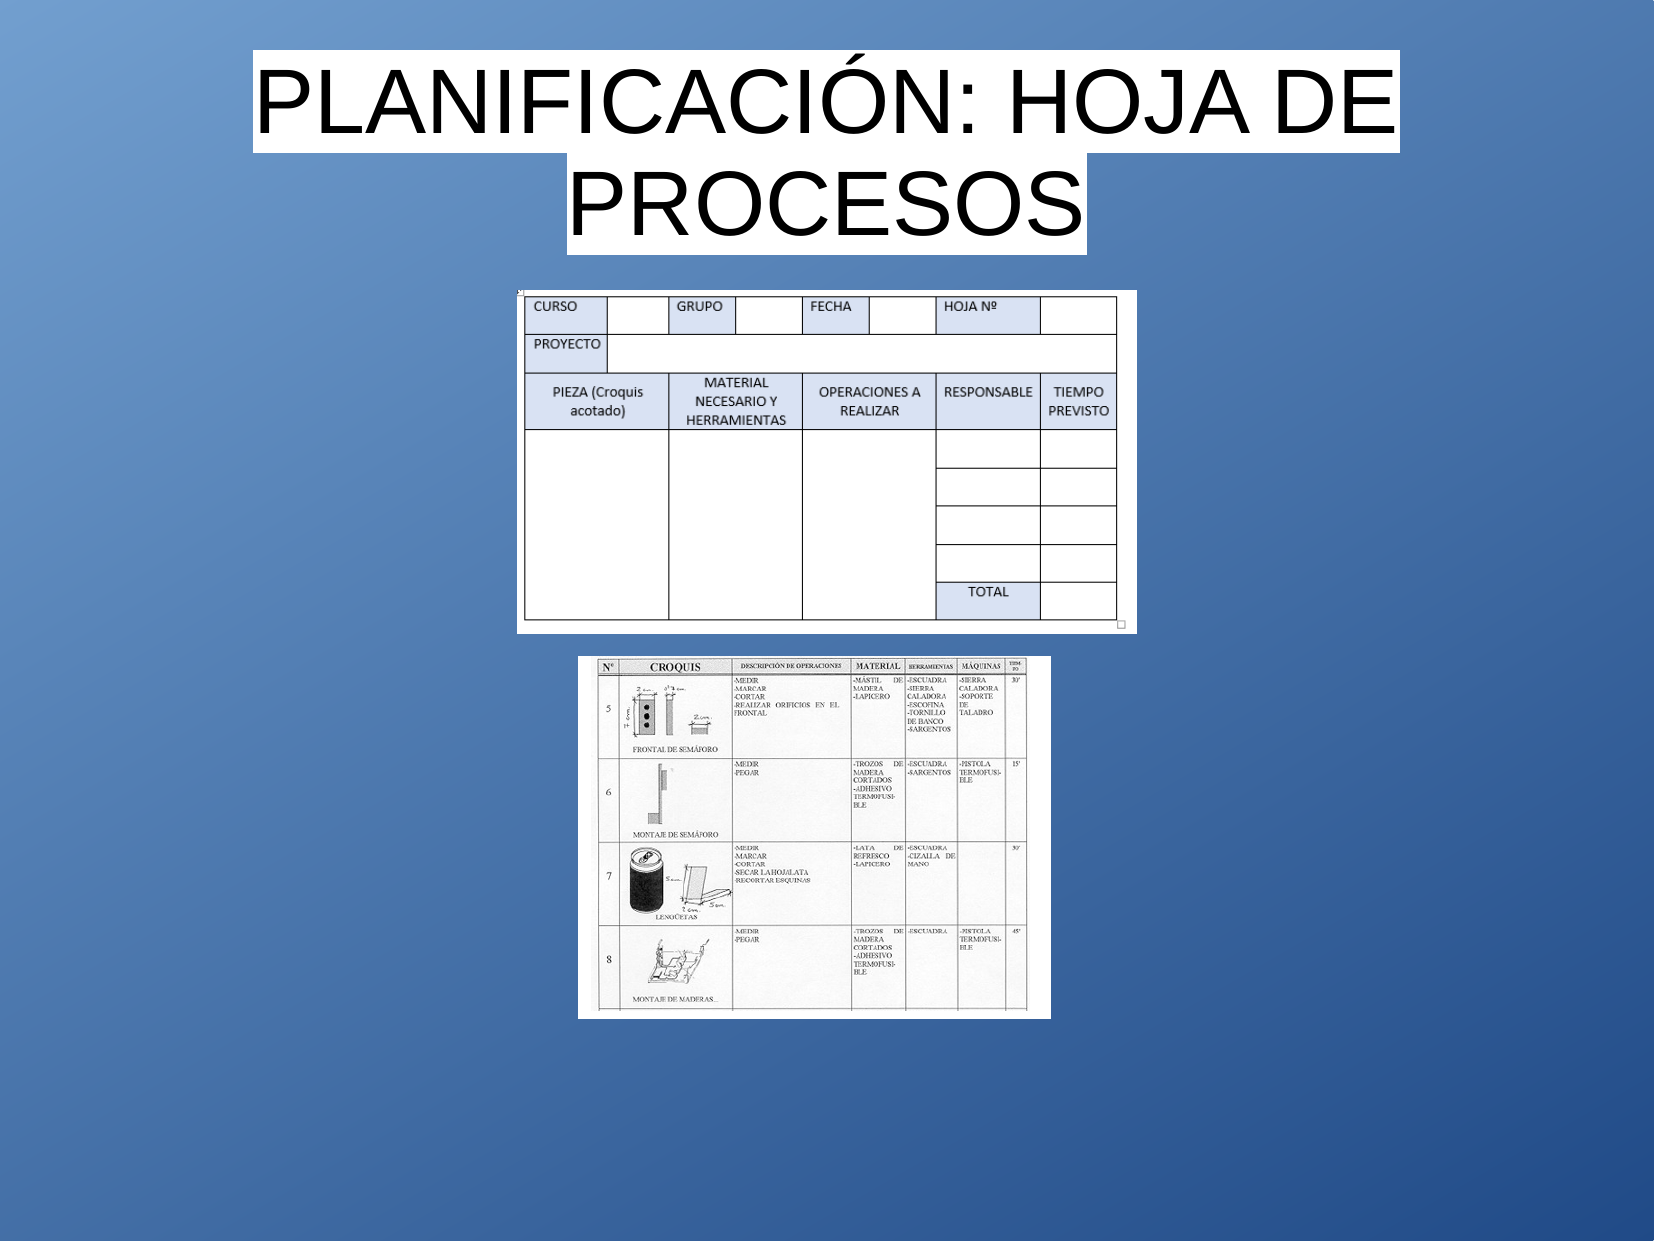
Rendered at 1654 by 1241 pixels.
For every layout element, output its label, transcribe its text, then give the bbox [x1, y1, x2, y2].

picture [517, 290, 1137, 634]
title PLANIFICACIÓN: HOJA DE PROCESOS [82, 49, 1571, 257]
picture [578, 656, 1051, 1019]
